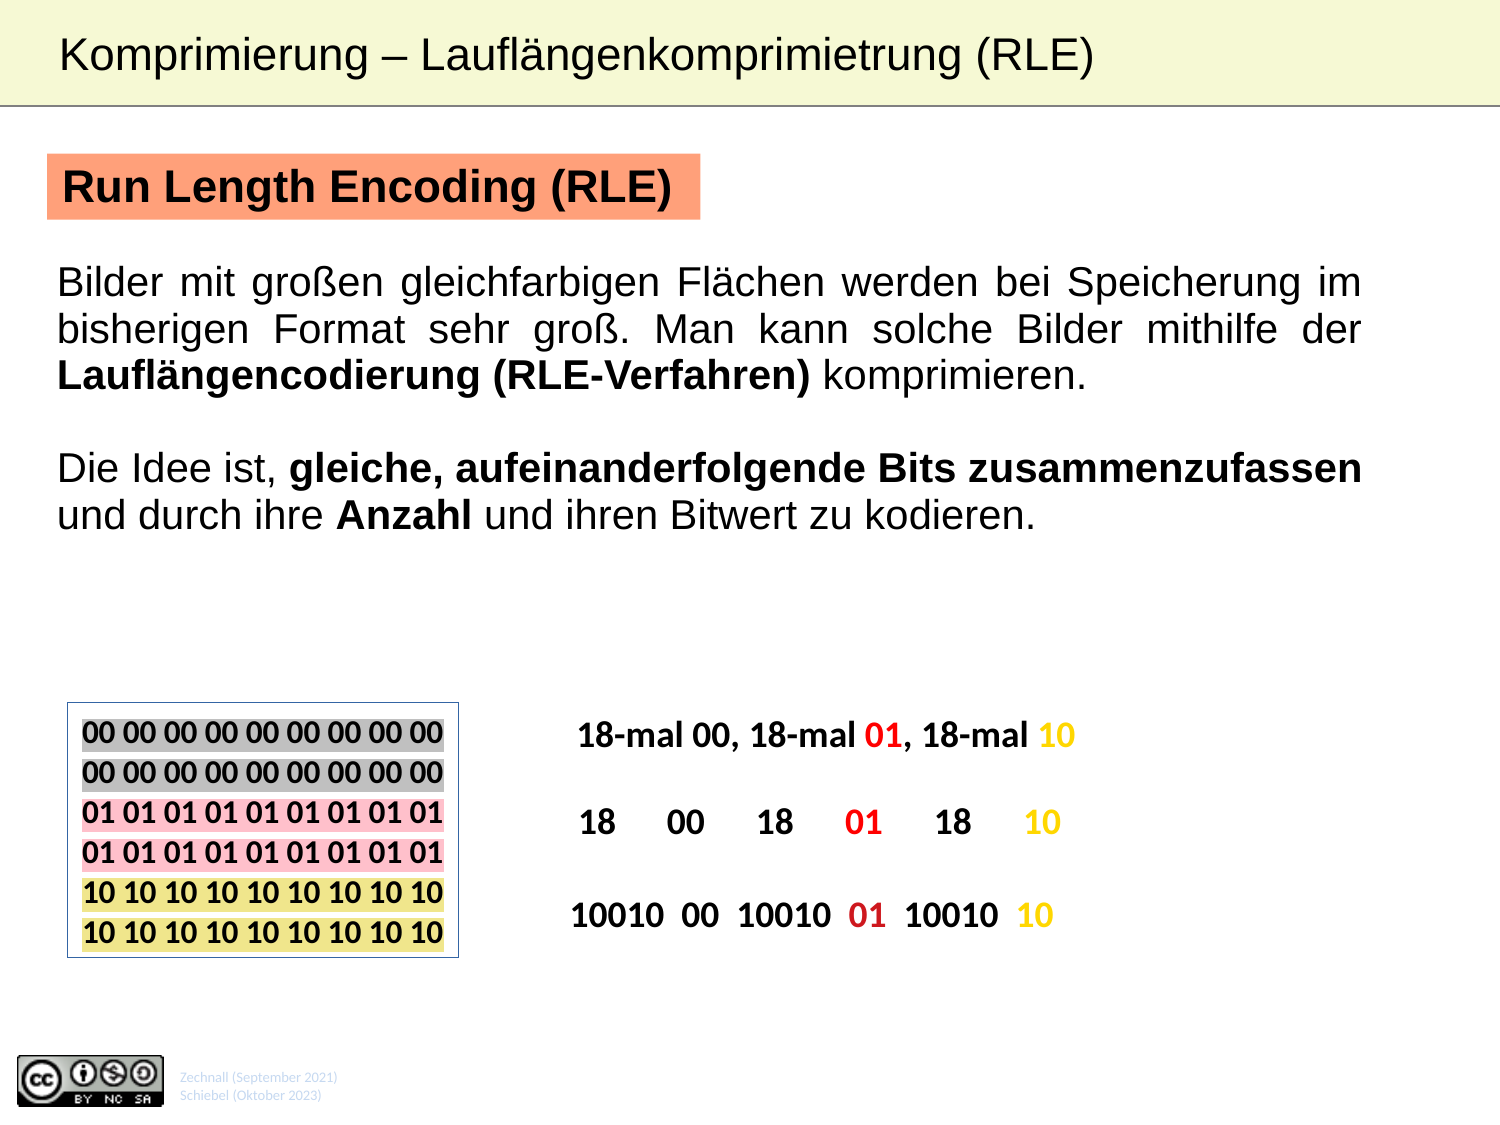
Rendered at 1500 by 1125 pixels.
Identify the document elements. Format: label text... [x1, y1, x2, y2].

text_box 18 00 18 01 18 10 [563, 789, 1076, 851]
text_box 10010 00 10010 01 10010 10 [554, 881, 1069, 943]
text_box Run Length Encoding (RLE) [47, 153, 701, 220]
title Komprimierung – Lauflängenkomprimietrung (RLE) [59, 0, 1217, 133]
text_box 00 00 00 00 00 00 00 00 00 00 00 00 00 00 00 00 00 00 01 01 01 01 01 01 01 01 01 01 01 01 01 01 01 01 01 01 10 10 10 10 10 10 10 10 10 10 10 10 10 10 10 10 10 10 [67, 702, 459, 958]
text_box 18-mal 00, 18-mal 01, 18-mal 10 [561, 702, 1091, 764]
picture [17, 1055, 164, 1107]
text_box Bilder mit großen gleichfarbigen Flächen werden bei Speicherung im bisherigen Format sehr groß. Man kann solche Bilder mithilfe der Lauflängencodierung (RLE-Verfahren) komprimieren. Die Idee ist, gleiche, aufeinanderfolgende Bits zusammenzufassen und durch ihre Anzahl und ihren Bitwert zu kodieren. [42, 251, 1448, 780]
